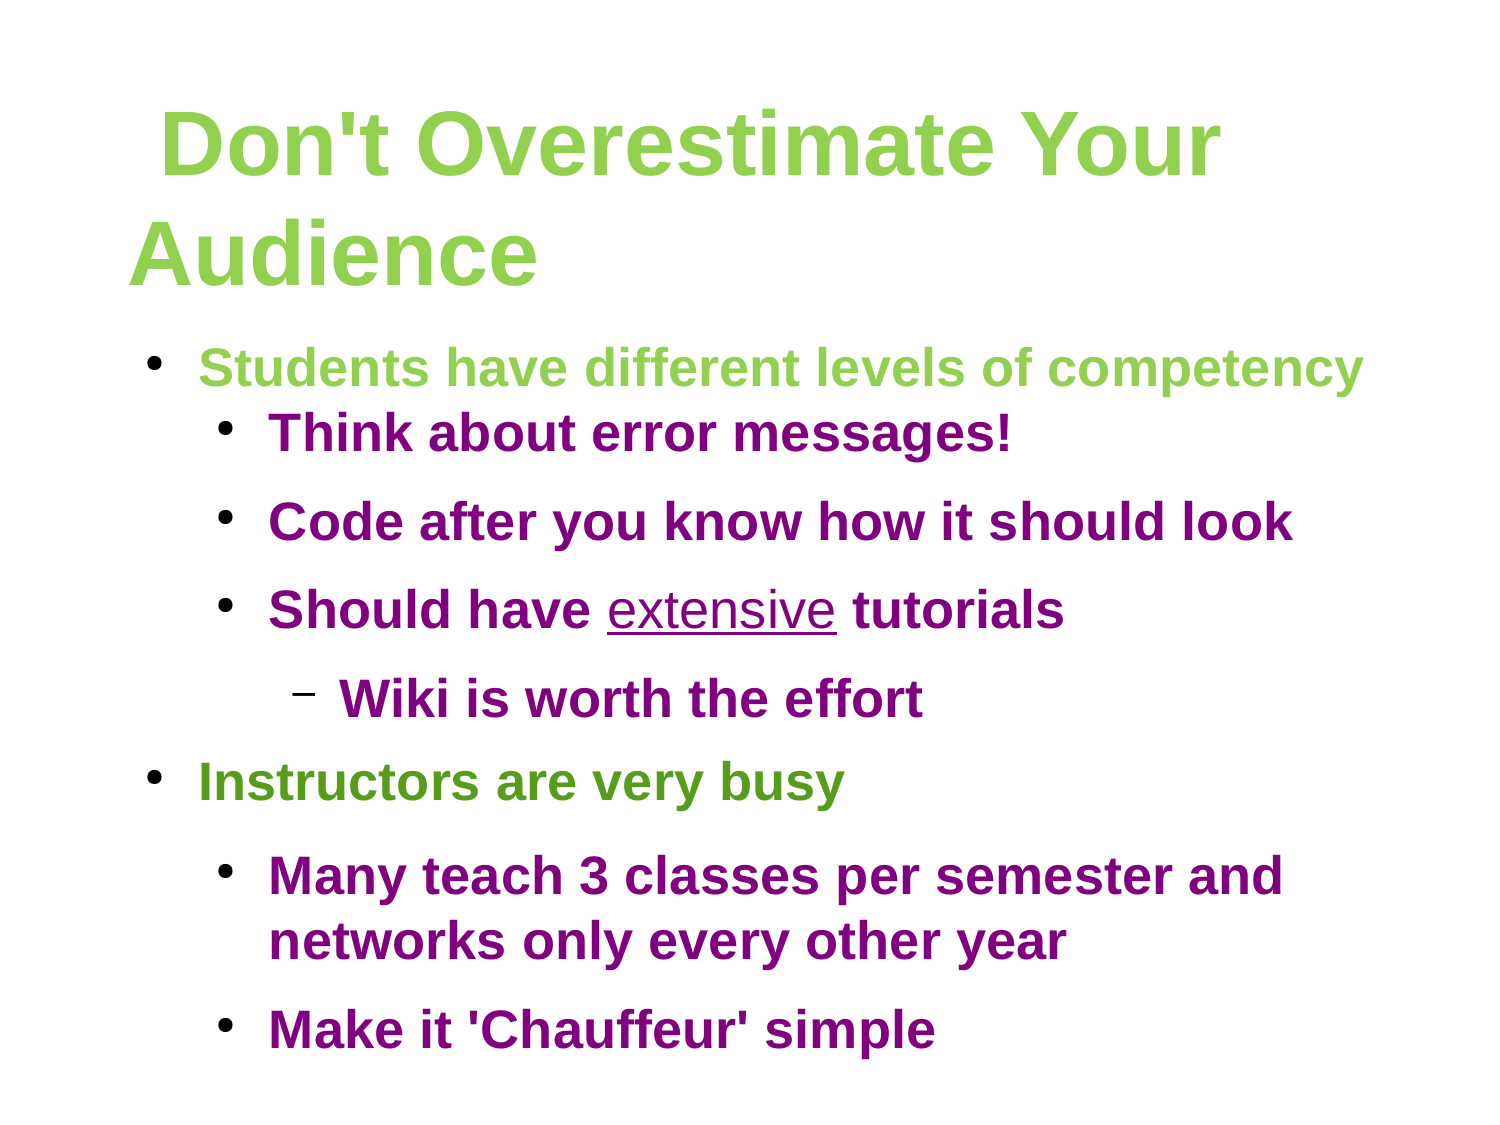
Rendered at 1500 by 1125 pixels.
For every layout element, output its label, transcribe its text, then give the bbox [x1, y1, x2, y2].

list Students have different levels of competency Think about error messages! Code after you know how it should look Should have extensive tutorials Wiki is worth the effort Instructors are very busy Many teach 3 classes per semester and networks only every other year Make it 'Chauffeur' simple [112, 324, 1388, 1067]
title Don't Overestimate Your Audience [112, 76, 1388, 312]
